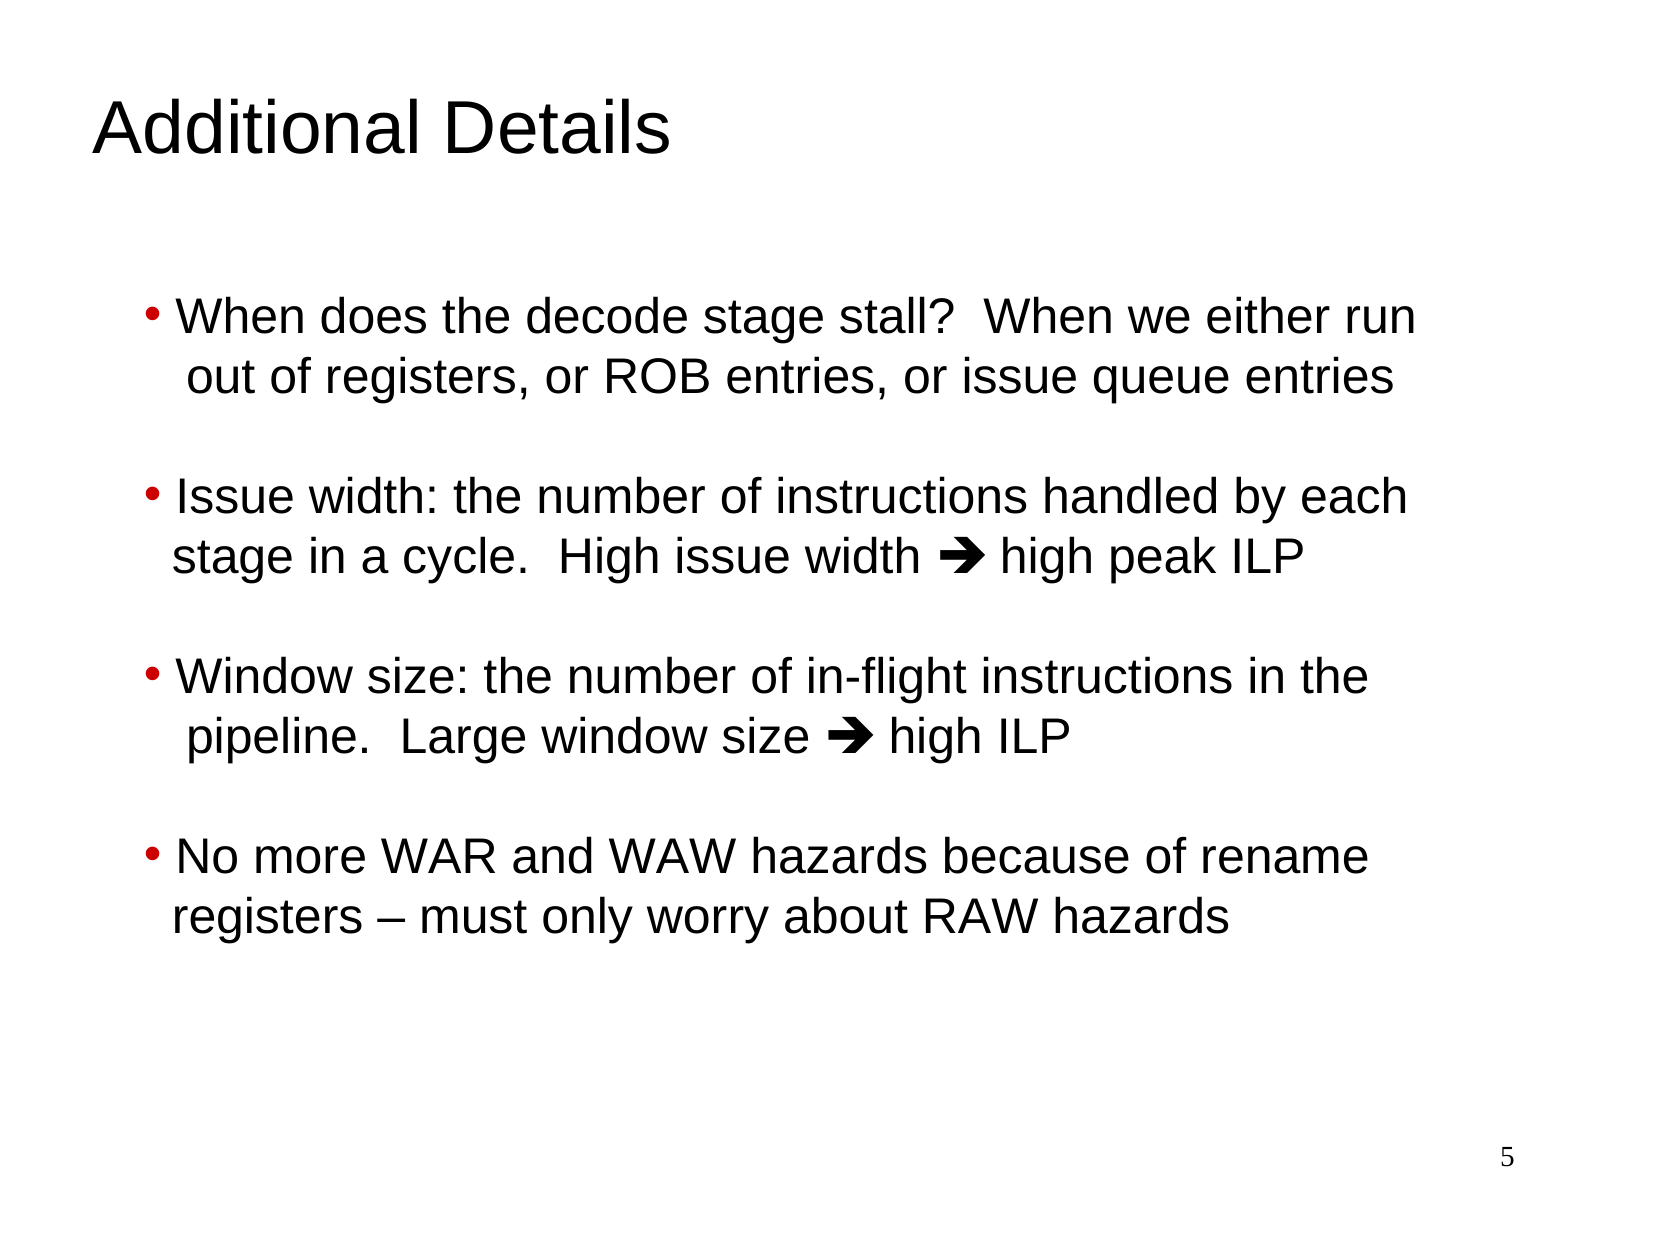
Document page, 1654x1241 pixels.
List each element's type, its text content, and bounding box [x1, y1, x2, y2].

text_box <number> [1184, 1129, 1530, 1213]
text_box Additional Details [78, 71, 688, 177]
text_box When does the decode stage stall? When we either run out of registers, or ROB entries, or issue queue entries Issue width: the number of instructions handled by each stage in a cycle. High issue width  high peak ILP Window size: the number of in-flight instructions in the pipeline. Large window size  high ILP No more WAR and WAW hazards because of rename registers – must only worry about RAW hazards [129, 275, 1433, 1011]
